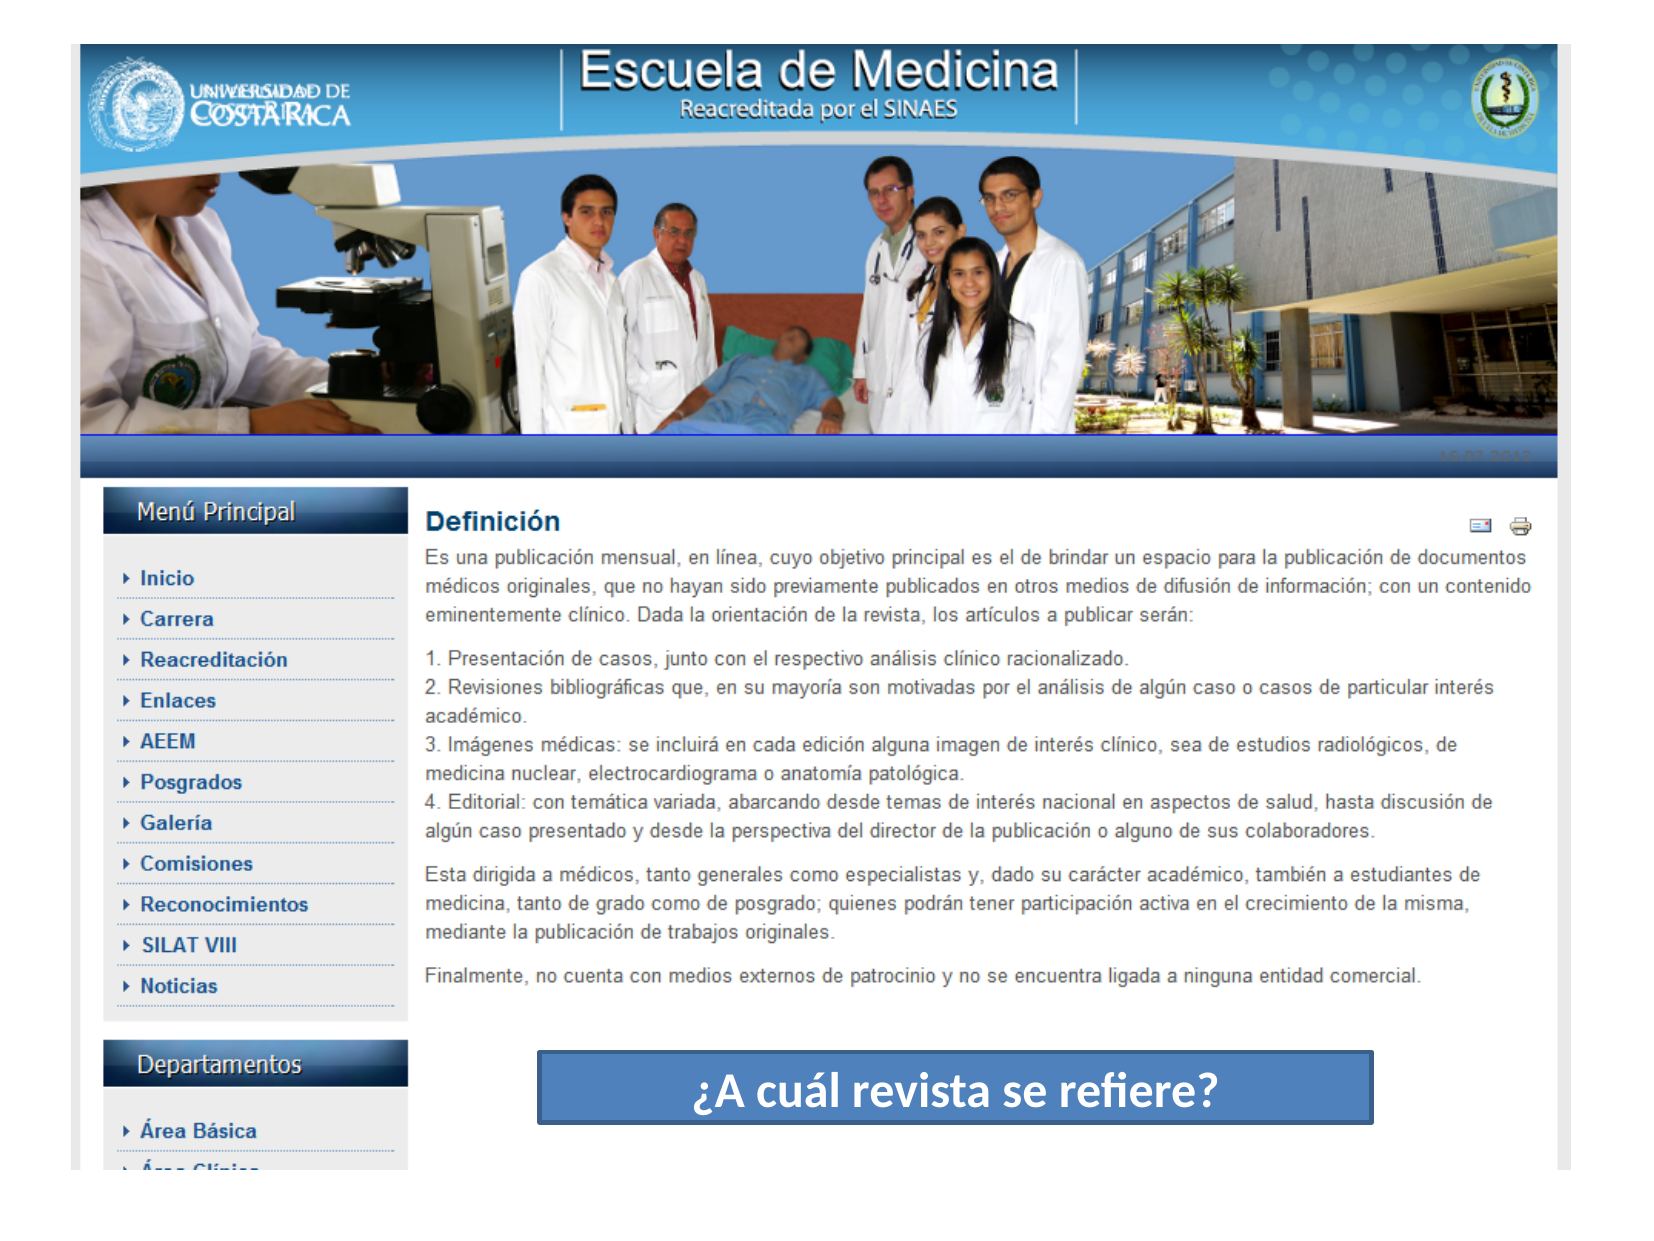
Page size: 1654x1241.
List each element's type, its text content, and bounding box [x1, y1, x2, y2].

picture [70, 44, 1571, 1170]
text_box ¿A cuál revista se refiere? [539, 1052, 1372, 1123]
